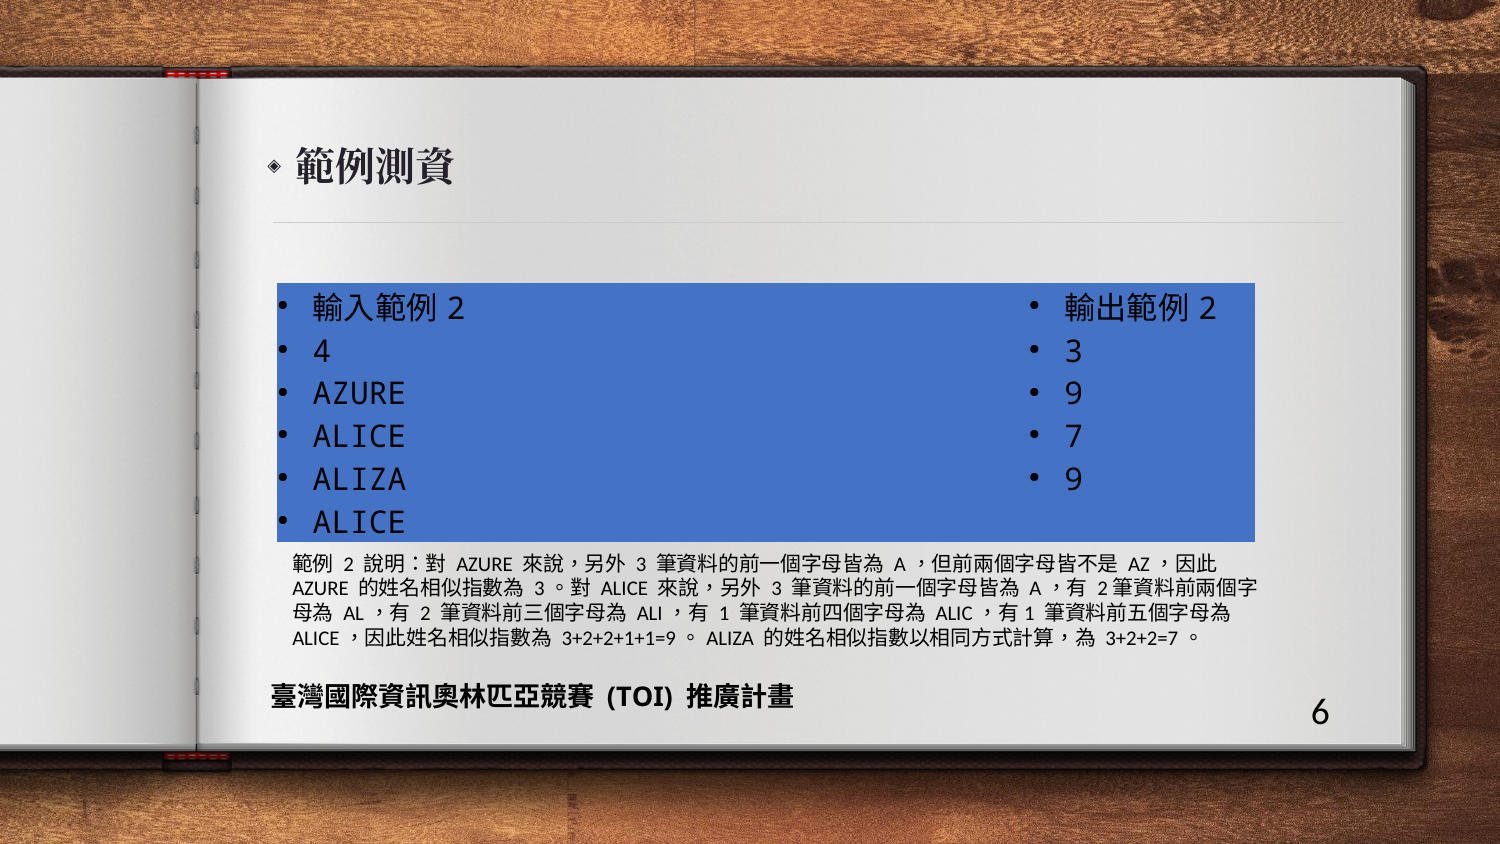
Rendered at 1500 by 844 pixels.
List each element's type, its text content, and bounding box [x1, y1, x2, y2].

table_header 輸出範例2 3 9 7 9 [1029, 283, 1255, 542]
text_box 範例 2 說明：對 AZURE 來說，另外 3 筆資料的前一個字母皆為 A，但前兩個字母皆不是 AZ，因此 AZURE 的姓名相似指數為 3。對 ALICE 來說，另外 3 筆資料的前一個字母皆為 A，有 2筆資料前兩個字母為 AL，有 2 筆資料前三個字母為 ALI，有 1 筆資料前四個字母為 ALIC，有1 筆資料前五個字母為 ALICE，因此姓名相似指數為 3+2+2+1+1=9。ALIZA 的姓名相似指數以相同方式計算，為 3+2+2=7。 [277, 542, 1277, 684]
text_box [1295, 672, 1386, 737]
list 範例測資 [252, 126, 1194, 205]
table_header 輸入範例2 4 AZURE ALICE ALIZA ALICE [277, 283, 1029, 542]
